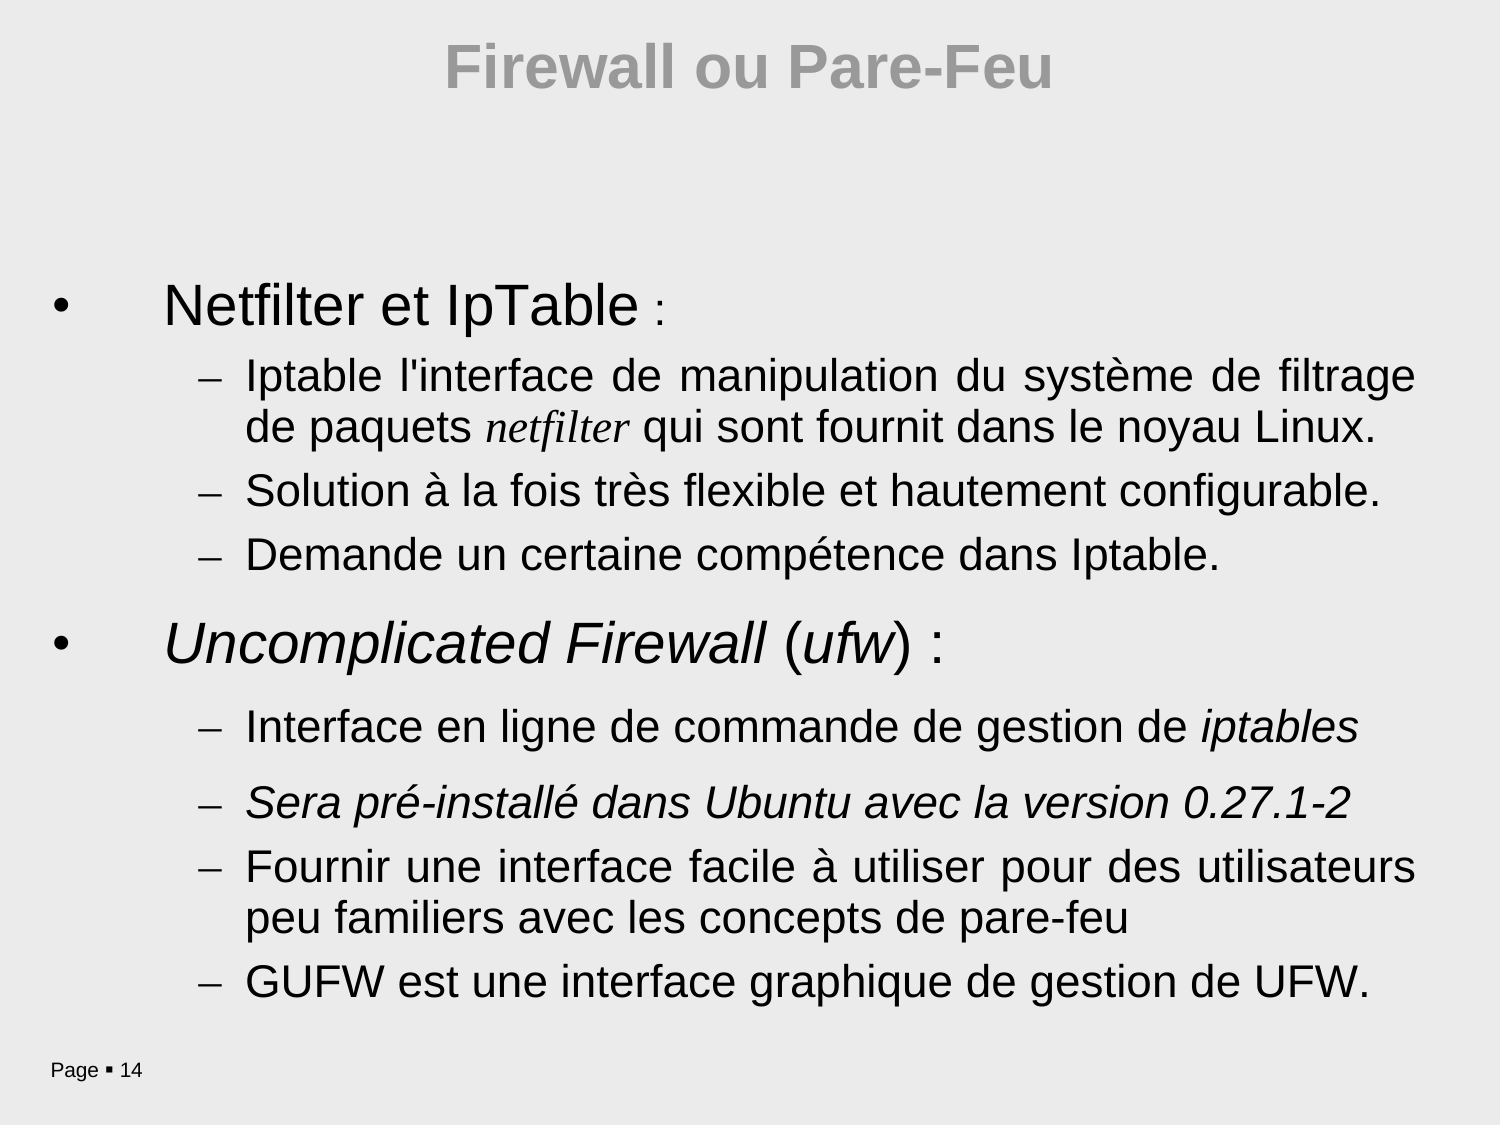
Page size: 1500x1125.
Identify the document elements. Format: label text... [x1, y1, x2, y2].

title Firewall ou Pare-Feu [51, 19, 1449, 118]
list Netfilter et IpTable : Iptable l'interface de manipulation du système de filtrage de paquets netfilter qui sont fournit dans le noyau Linux. Solution à la fois très flexible et hautement configurable. Demande un certaine compétence dans Iptable. Uncomplicated Firewall (ufw) : Interface en ligne de commande de gestion de iptables Sera pré-installé dans Ubuntu avec la version 0.27.1-2 Fournir une interface facile à utiliser pour des utilisateurs peu familiers avec les concepts de pare-feu GUFW est une interface graphique de gestion de UFW. [51, 264, 1418, 1093]
